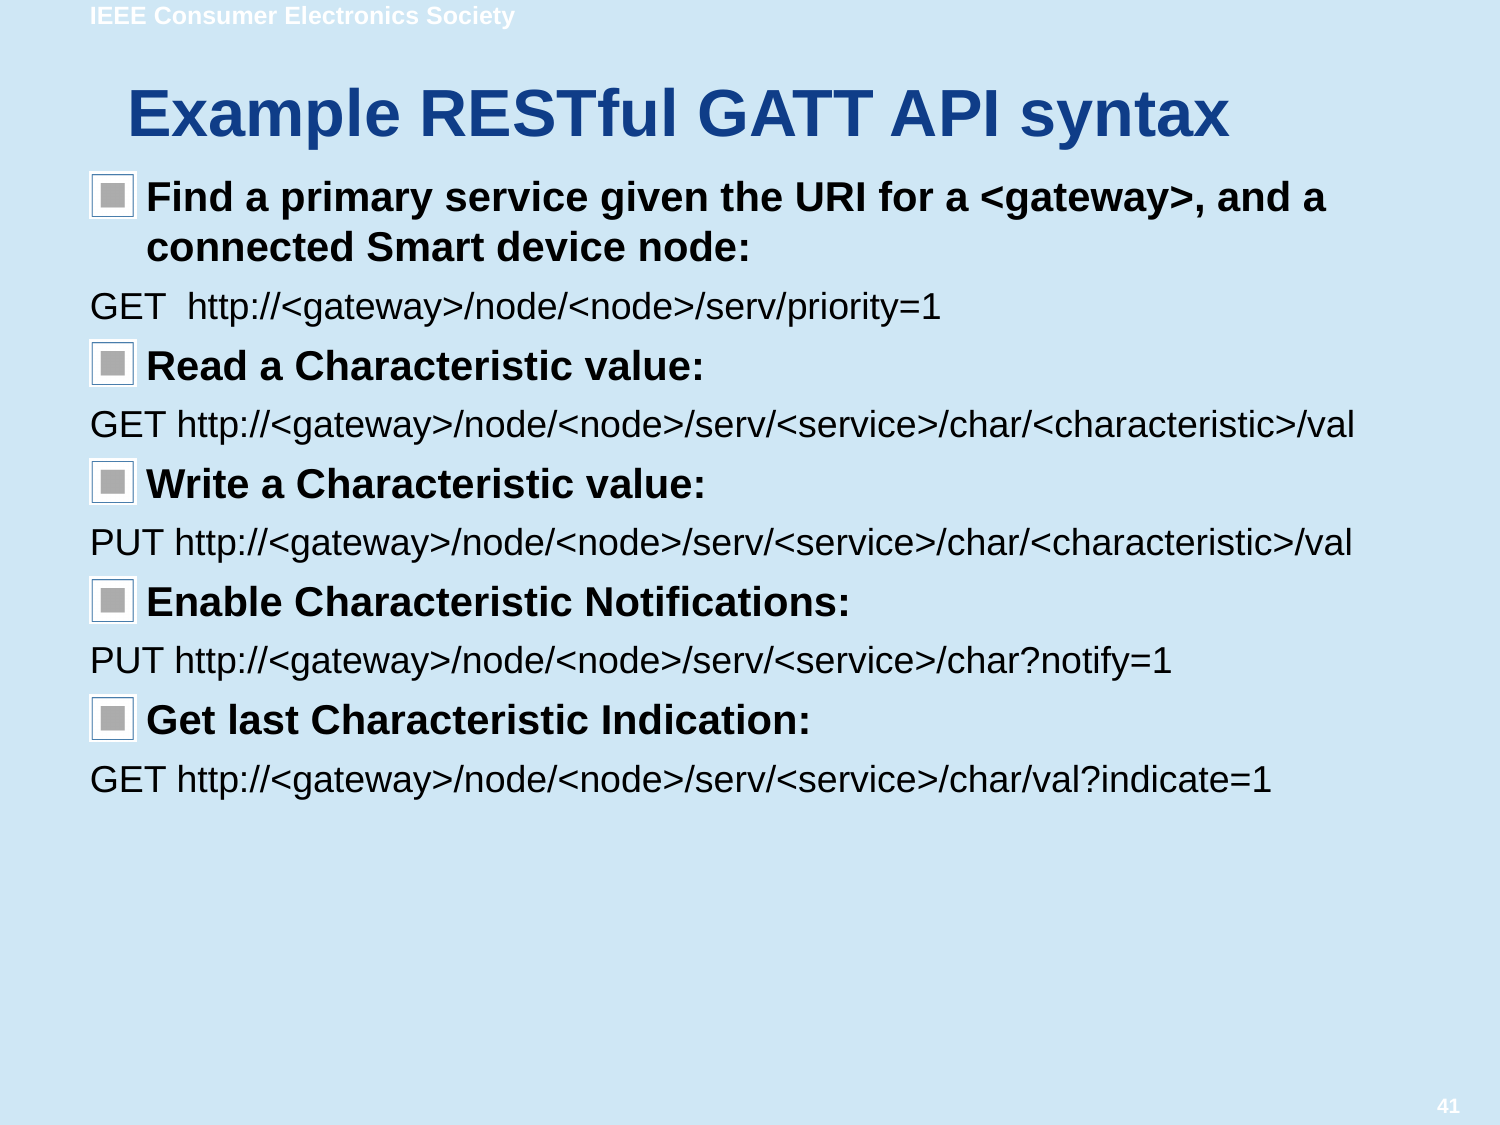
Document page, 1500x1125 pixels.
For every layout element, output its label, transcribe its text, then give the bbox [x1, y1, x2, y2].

list Find a primary service given the URI for a <gateway>, and a connected Smart device node: GET http://<gateway>/node/<node>/serv/priority=1 Read a Characteristic value: GET http://<gateway>/node/<node>/serv/<service>/char/<characteristic>/val Write a Characteristic value: PUT http://<gateway>/node/<node>/serv/<service>/char/<characteristic>/val Enable Characteristic Notifications: PUT http://<gateway>/node/<node>/serv/<service>/char?notify=1 Get last Characteristic Indication: GET http://<gateway>/node/<node>/serv/<service>/char/val?indicate=1 [75, 162, 1388, 1000]
title Example RESTful GATT API syntax [112, 62, 1388, 162]
